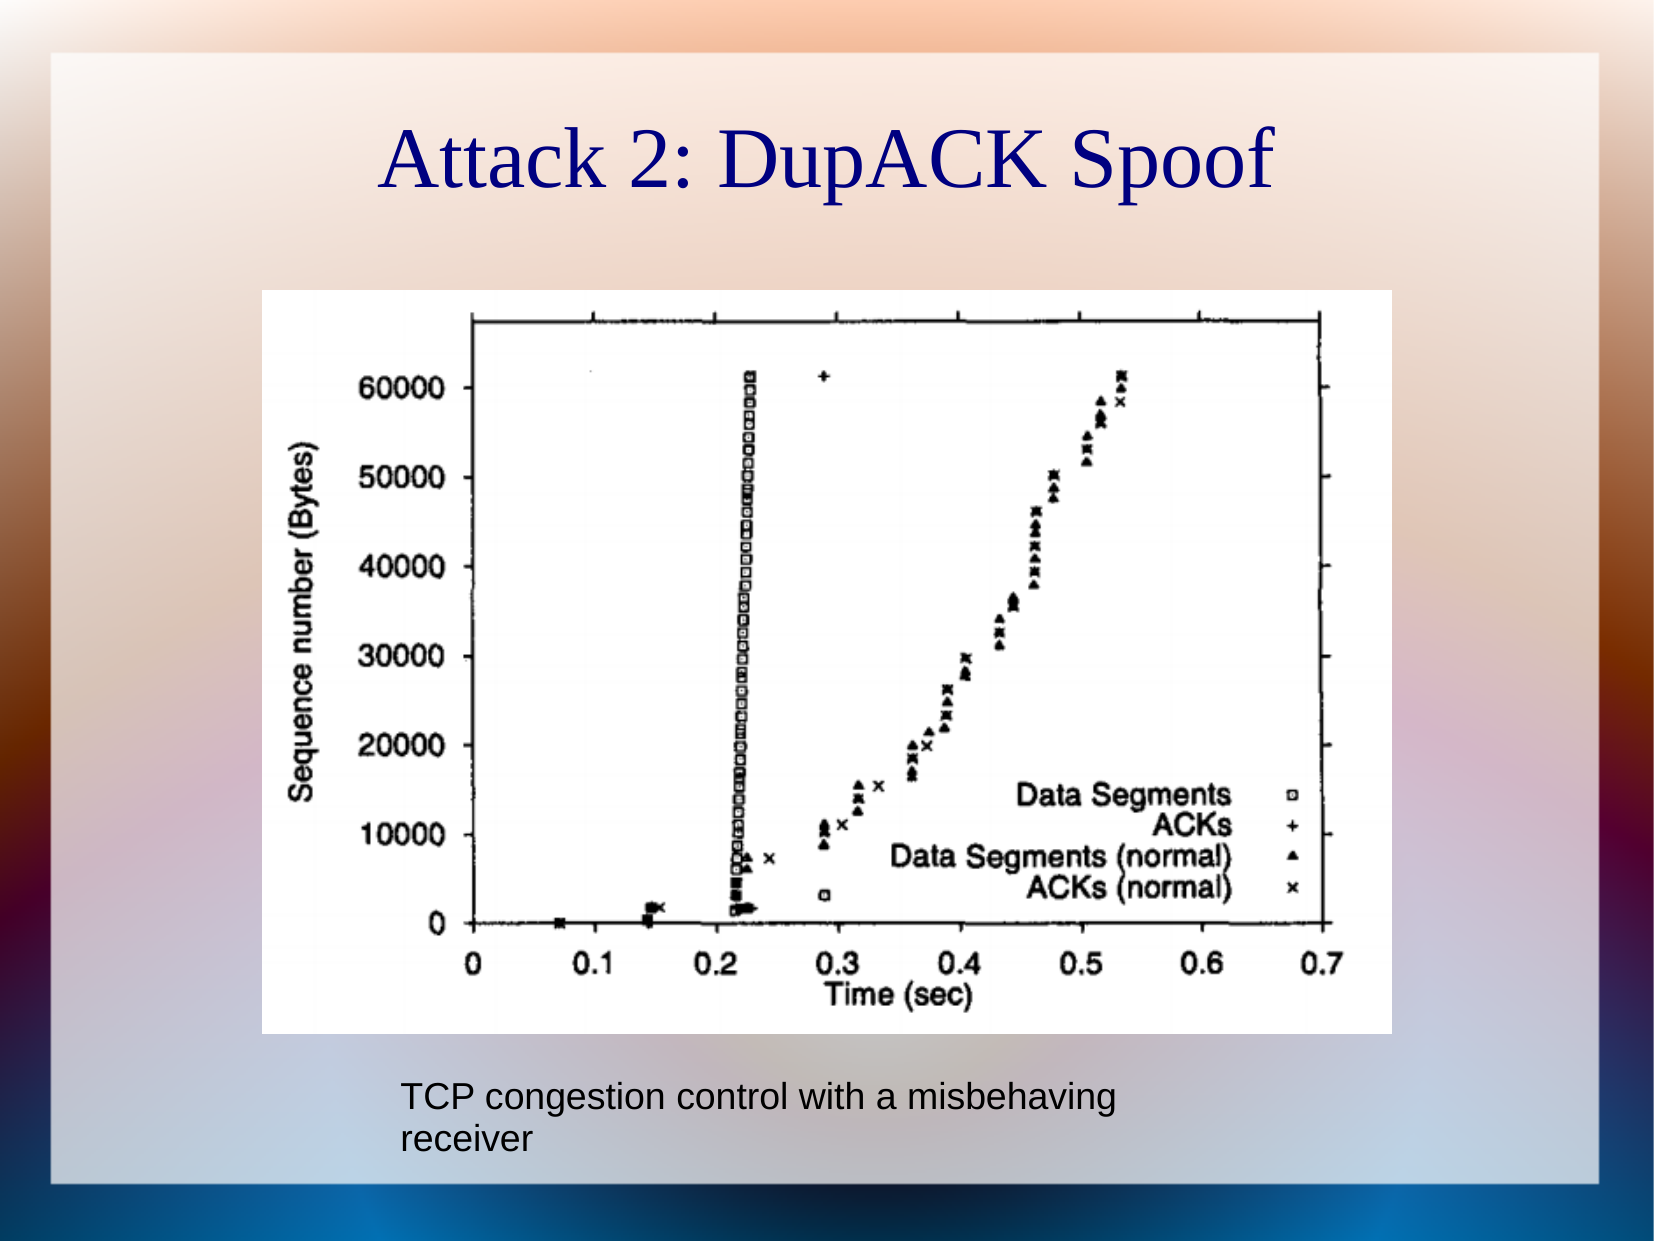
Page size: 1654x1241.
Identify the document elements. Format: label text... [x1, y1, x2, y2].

text_box TCP congestion control with a misbehaving receiver [385, 1068, 1276, 1126]
title Attack 2: DupACK Spoof [82, 55, 1571, 263]
picture [0, 0, 1654, 1241]
